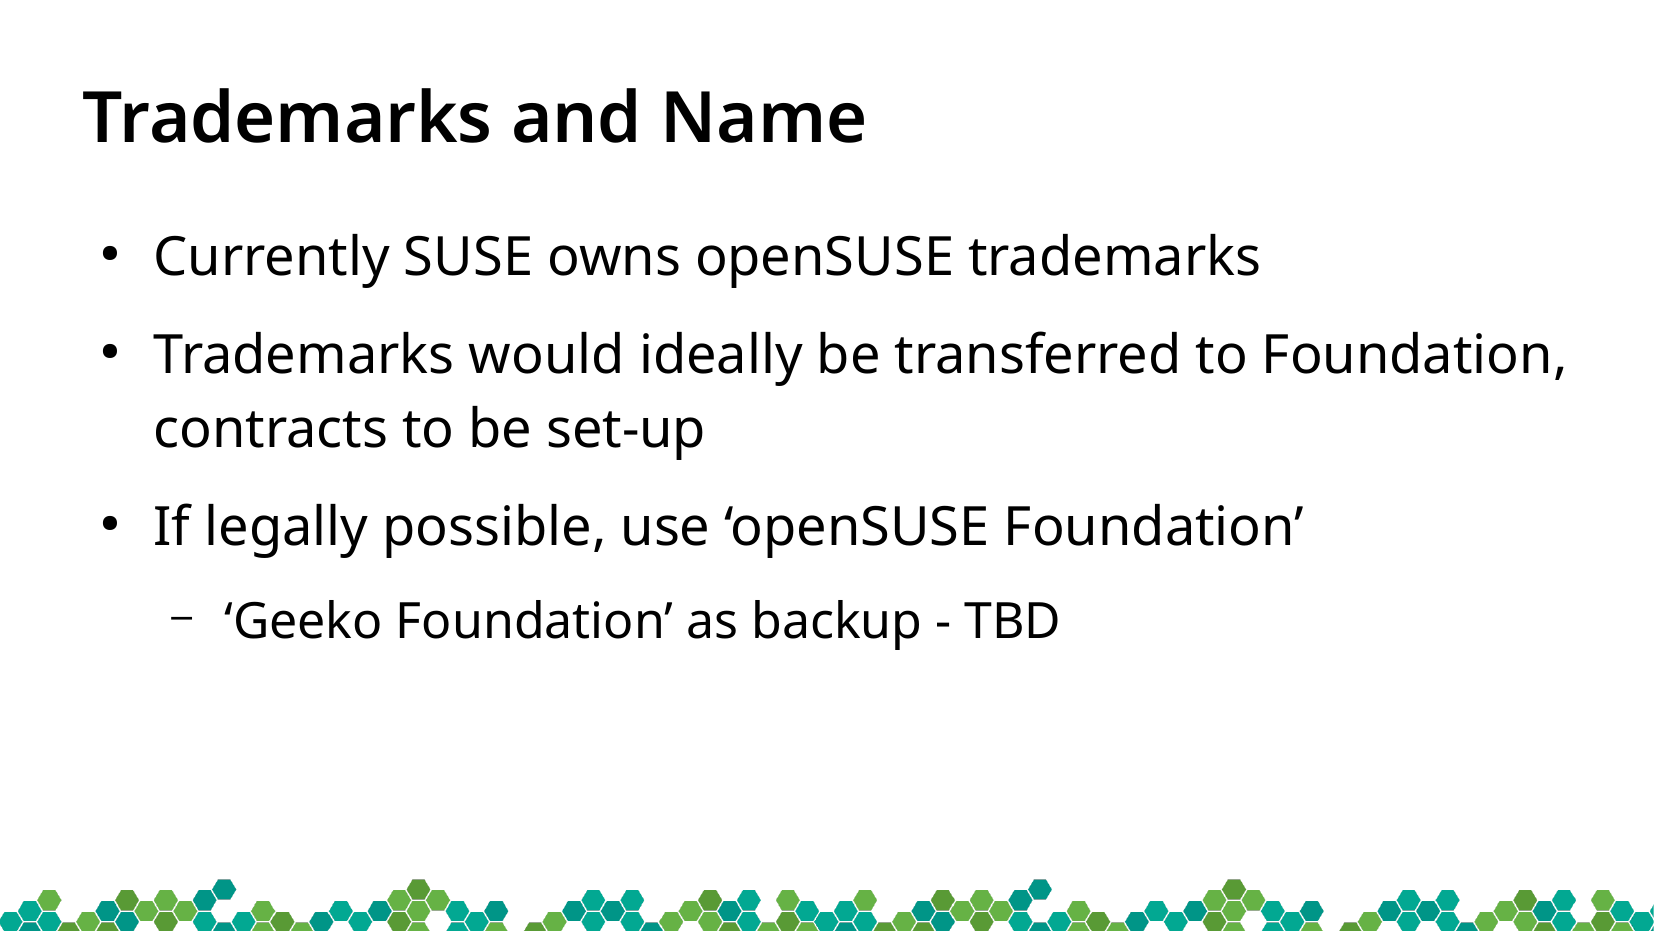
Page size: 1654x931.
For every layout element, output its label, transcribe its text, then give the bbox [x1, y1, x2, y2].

title Trademarks and Name [82, 37, 1571, 193]
list Currently SUSE owns openSUSE trademarks Trademarks would ideally be transferred to Foundation, contracts to be set-up If legally possible, use ‘openSUSE Foundation’ ‘Geeko Foundation’ as backup - TBD [82, 217, 1571, 833]
picture [0, 871, 1654, 931]
